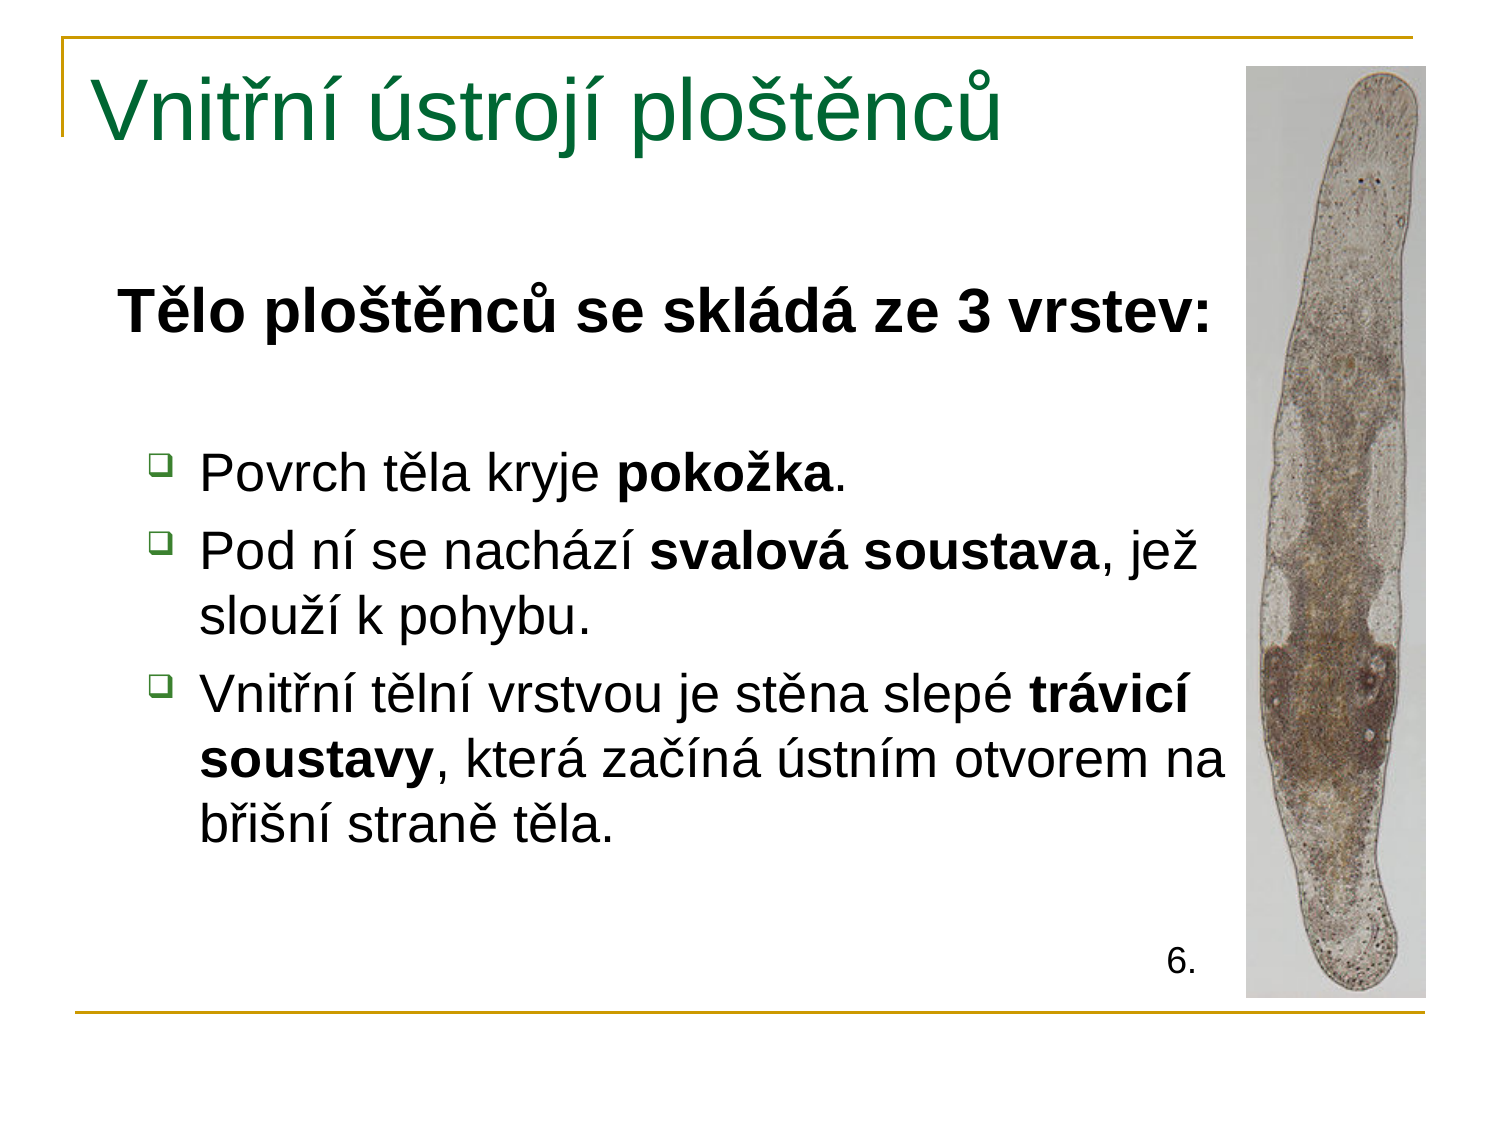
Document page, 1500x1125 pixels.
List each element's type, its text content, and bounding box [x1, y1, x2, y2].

list Tělo ploštěnců se skládá ze 3 vrstev: Povrch těla kryje pokožka. Pod ní se nachází svalová soustava, jež slouží k pohybu. Vnitřní tělní vrstvou je stěna slepé trávicí soustavy, která začíná ústním otvorem na břišní straně těla. [74, 262, 1258, 1006]
text_box 6. [1151, 928, 1217, 990]
picture [1246, 66, 1426, 998]
title Vnitřní ústrojí ploštěnců [75, 45, 1426, 233]
